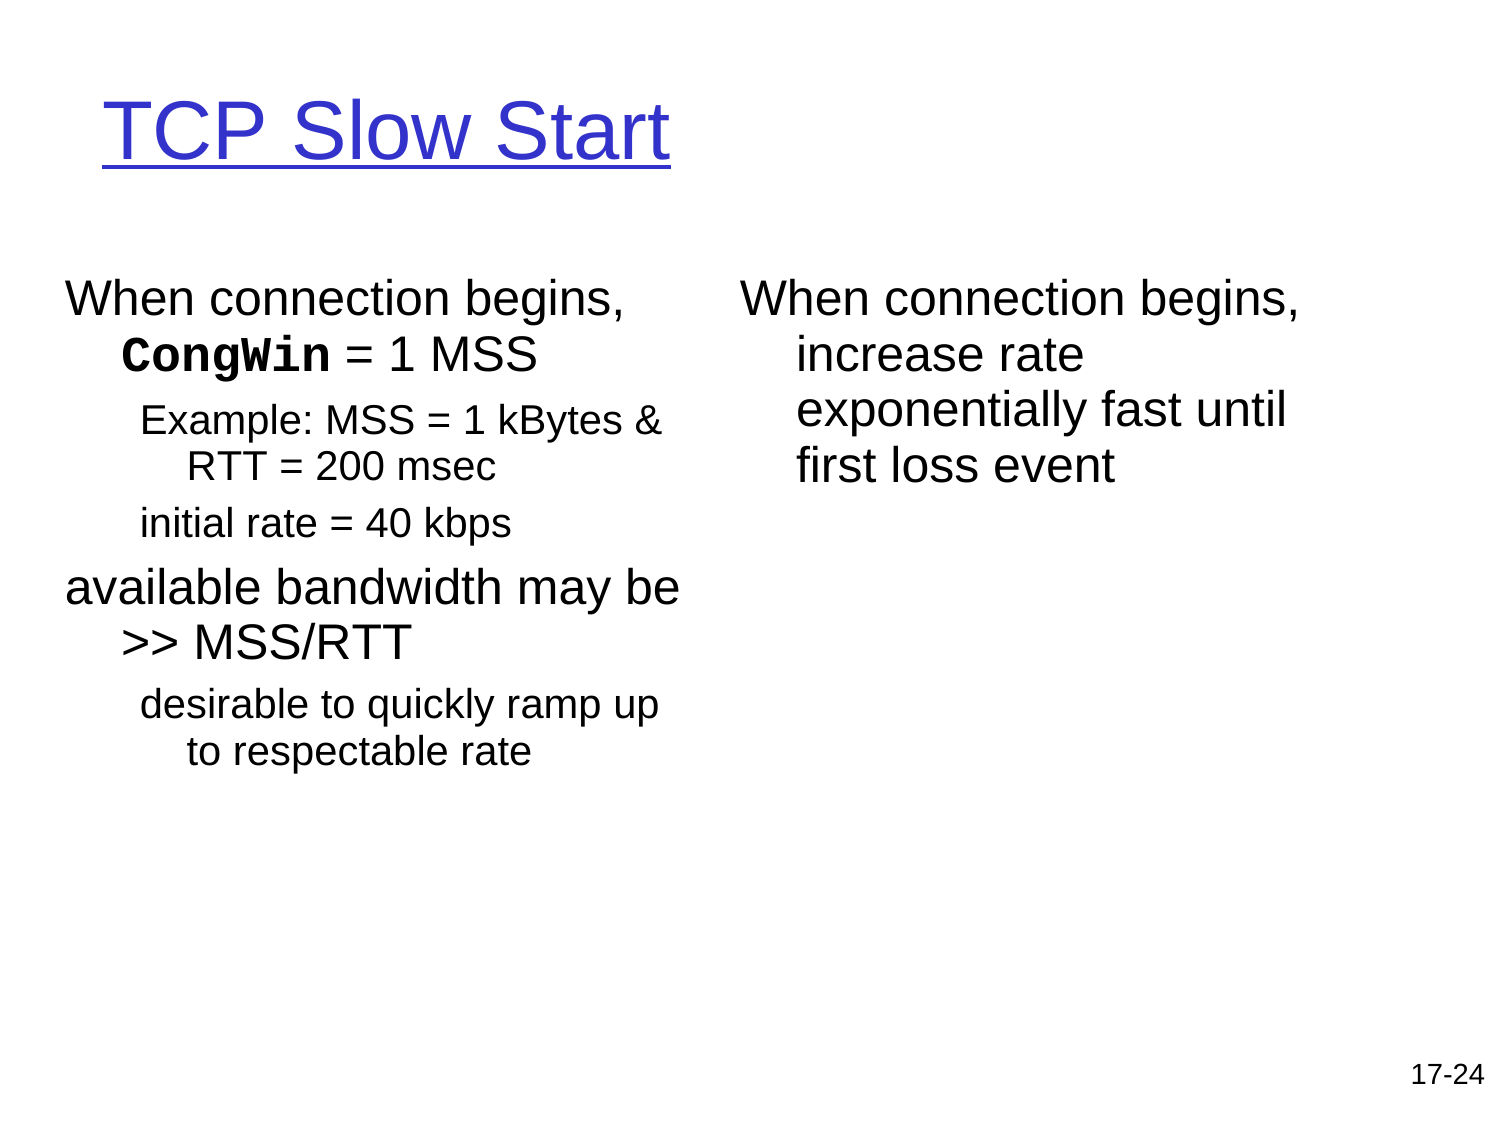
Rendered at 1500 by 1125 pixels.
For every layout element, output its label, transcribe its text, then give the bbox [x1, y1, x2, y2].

list When connection begins, CongWin = 1 MSS Example: MSS = 1 kBytes & RTT = 200 msec initial rate = 40 kbps available bandwidth may be >> MSS/RTT desirable to quickly ramp up to respectable rate [50, 262, 713, 1026]
title TCP Slow Start [87, 37, 1363, 225]
text_box When connection begins, increase rate exponentially fast until first loss event [725, 262, 1388, 1026]
